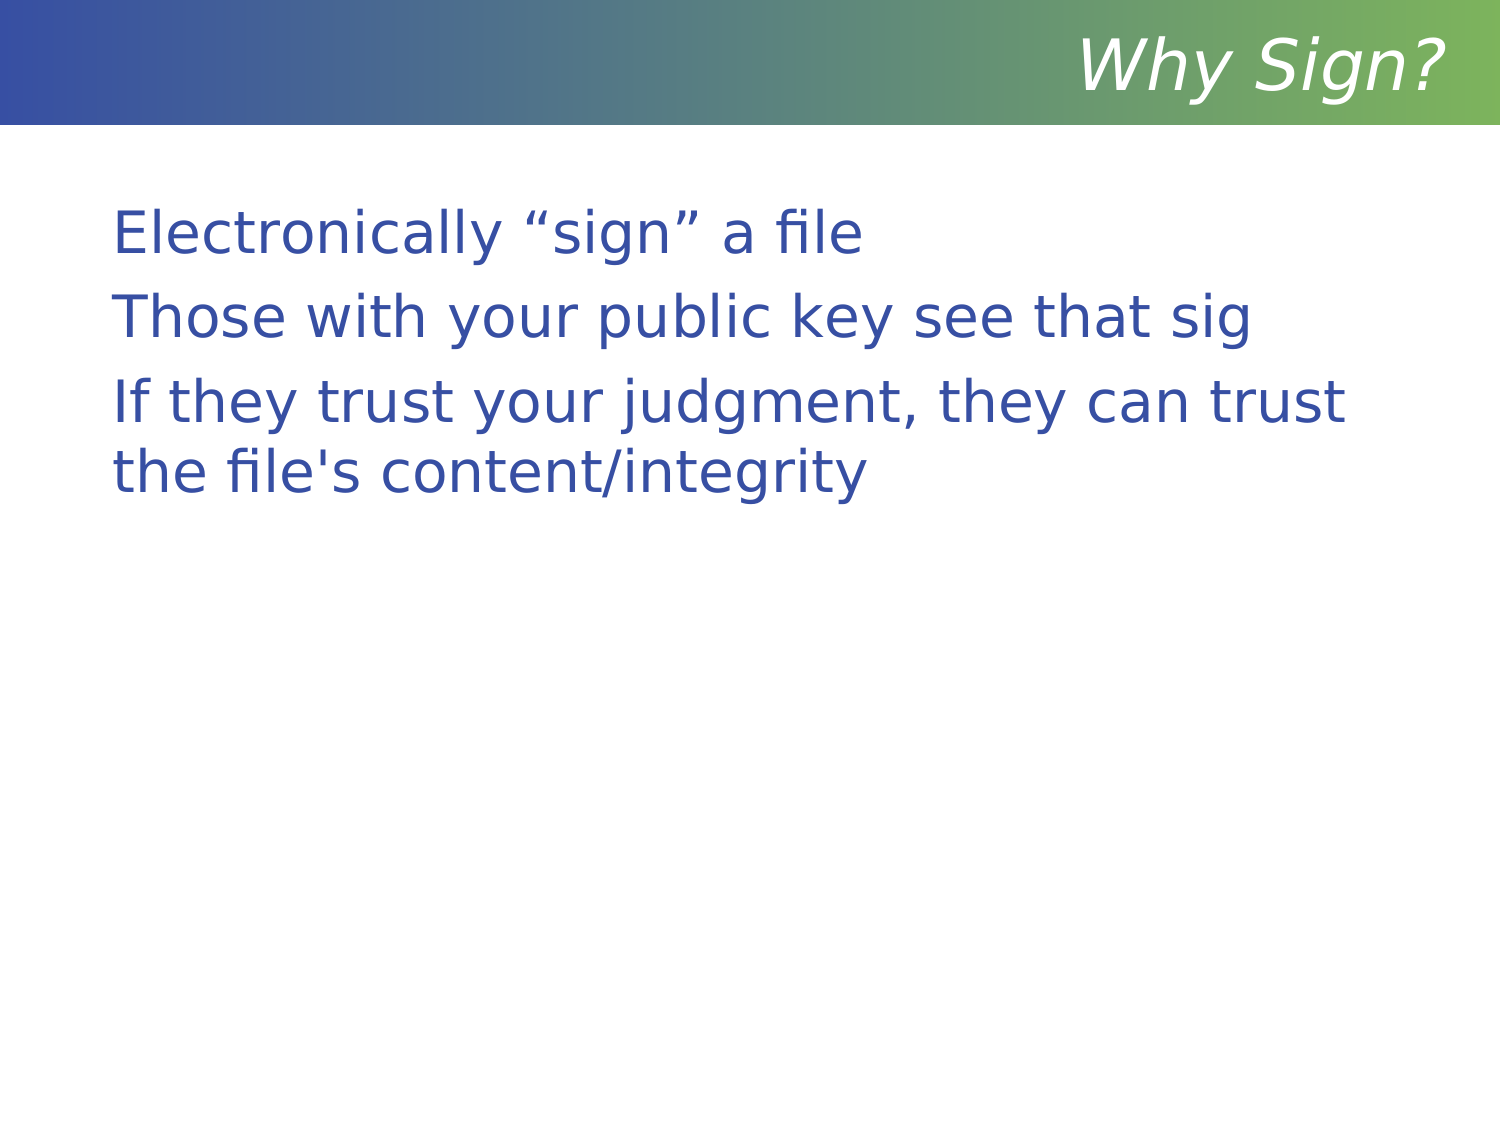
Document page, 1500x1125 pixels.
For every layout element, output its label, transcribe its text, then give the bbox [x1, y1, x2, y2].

title Why Sign? [62, 12, 1463, 113]
list Electronically “sign” a file Those with your public key see that sig If they trust your judgment, they can trust the file's content/integrity [70, 187, 1438, 856]
